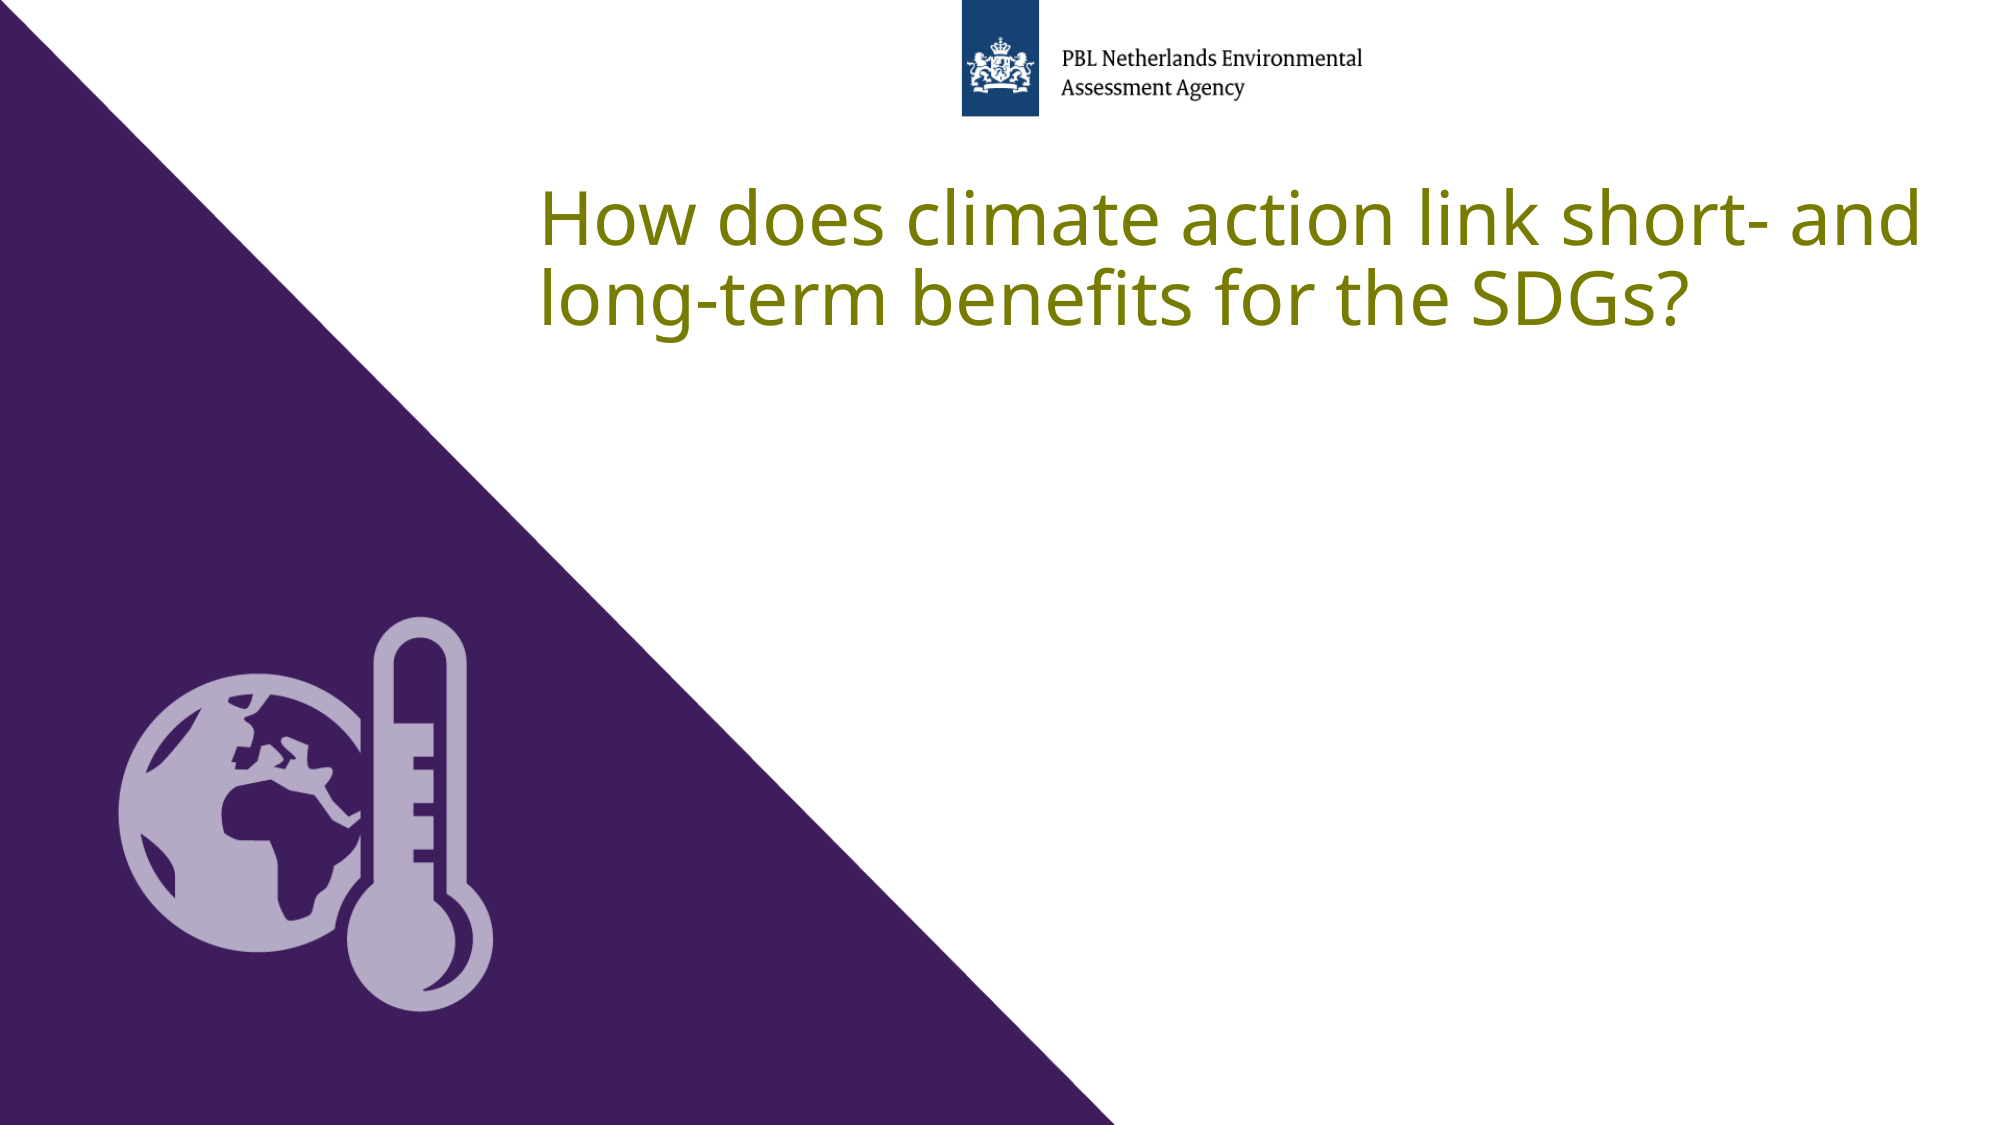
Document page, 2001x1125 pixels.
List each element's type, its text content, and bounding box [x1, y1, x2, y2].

picture [0, 0, 2000, 1125]
title How does climate action link short- and long-term benefits for the SDGs? [523, 172, 2000, 436]
